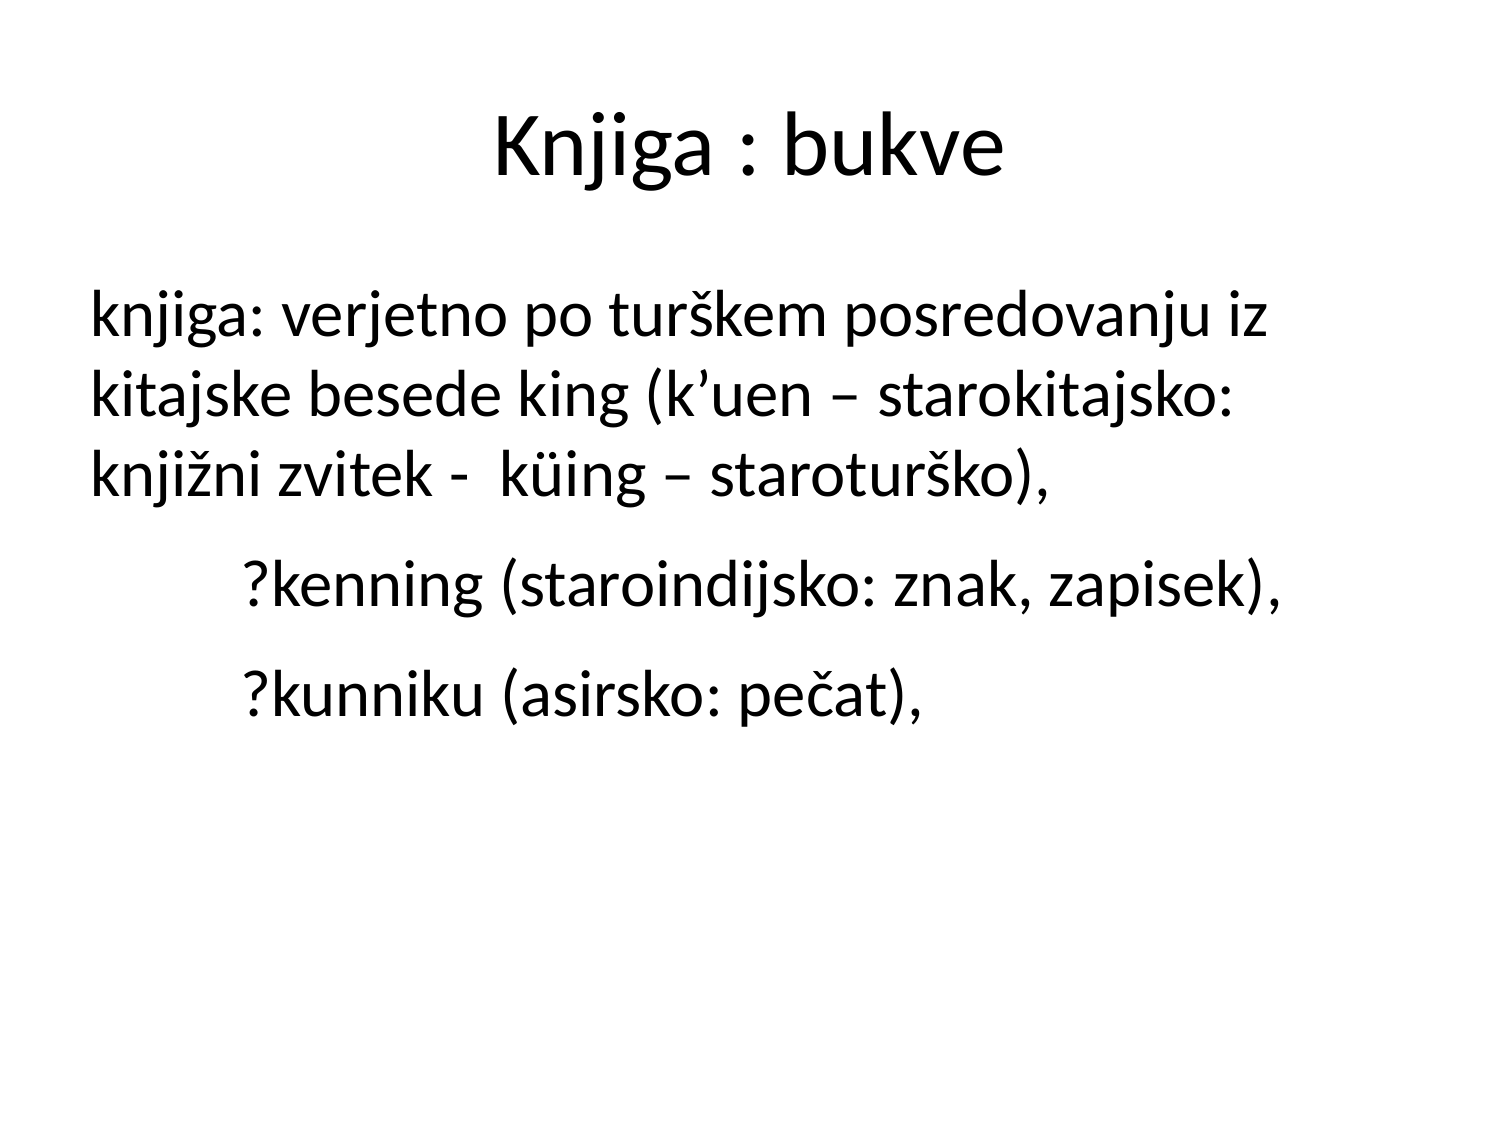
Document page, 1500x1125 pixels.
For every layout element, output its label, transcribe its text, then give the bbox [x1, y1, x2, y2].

list knjiga: verjetno po turškem posredovanju iz kitajske besede king (k’uen – starokitajsko: knjižni zvitek - küing – staroturško), ?kenning (staroindijsko: znak, zapisek), ?kunniku (asirsko: pečat), [75, 262, 1425, 1005]
title Knjiga : bukve [75, 45, 1425, 233]
